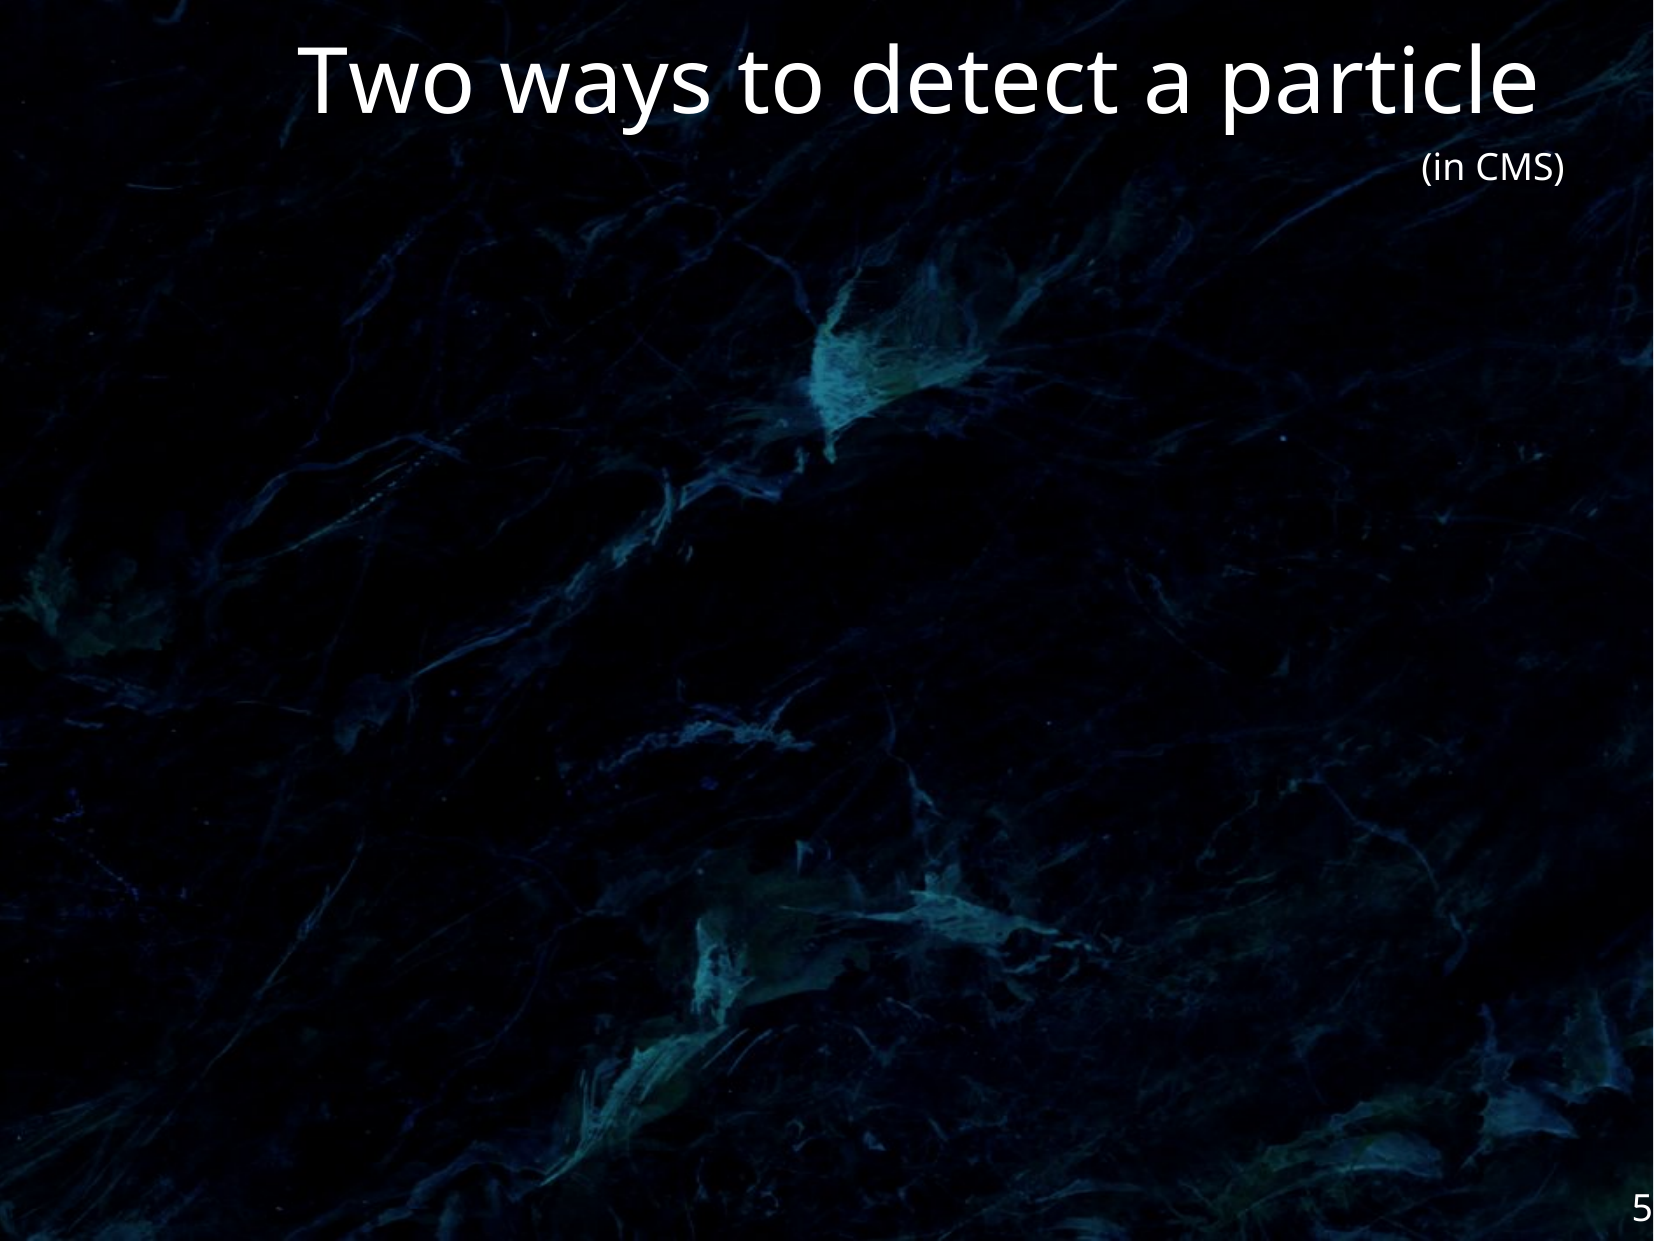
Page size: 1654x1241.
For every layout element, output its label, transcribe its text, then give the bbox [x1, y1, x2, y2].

picture [0, 0, 1654, 1241]
title Two ways to detect a particle (in CMS) [77, 13, 1565, 194]
